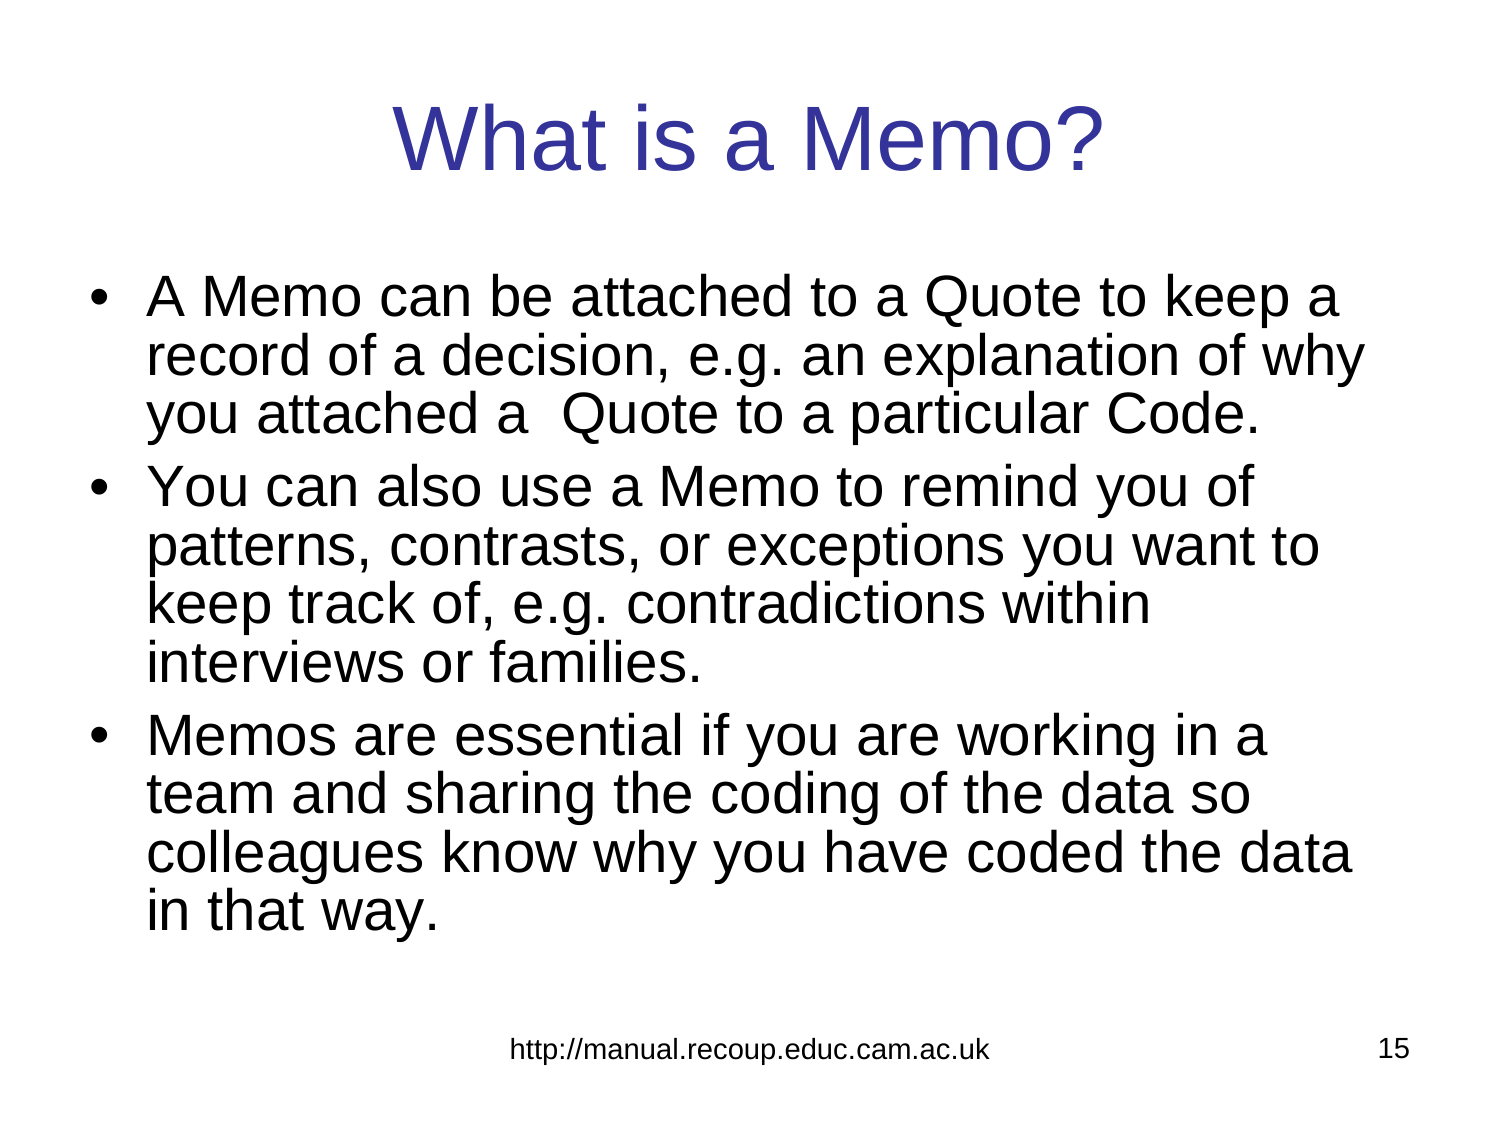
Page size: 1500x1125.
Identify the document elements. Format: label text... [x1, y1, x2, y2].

title What is a Memo? [75, 45, 1426, 233]
list A Memo can be attached to a Quote to keep a record of a decision, e.g. an explanation of why you attached a Quote to a particular Code. You can also use a Memo to remind you of patterns, contrasts, or exceptions you want to keep track of, e.g. contradictions within interviews or families. Memos are essential if you are working in a team and sharing the coding of the data so colleagues know why you have coded the data in that way. [75, 262, 1426, 1006]
